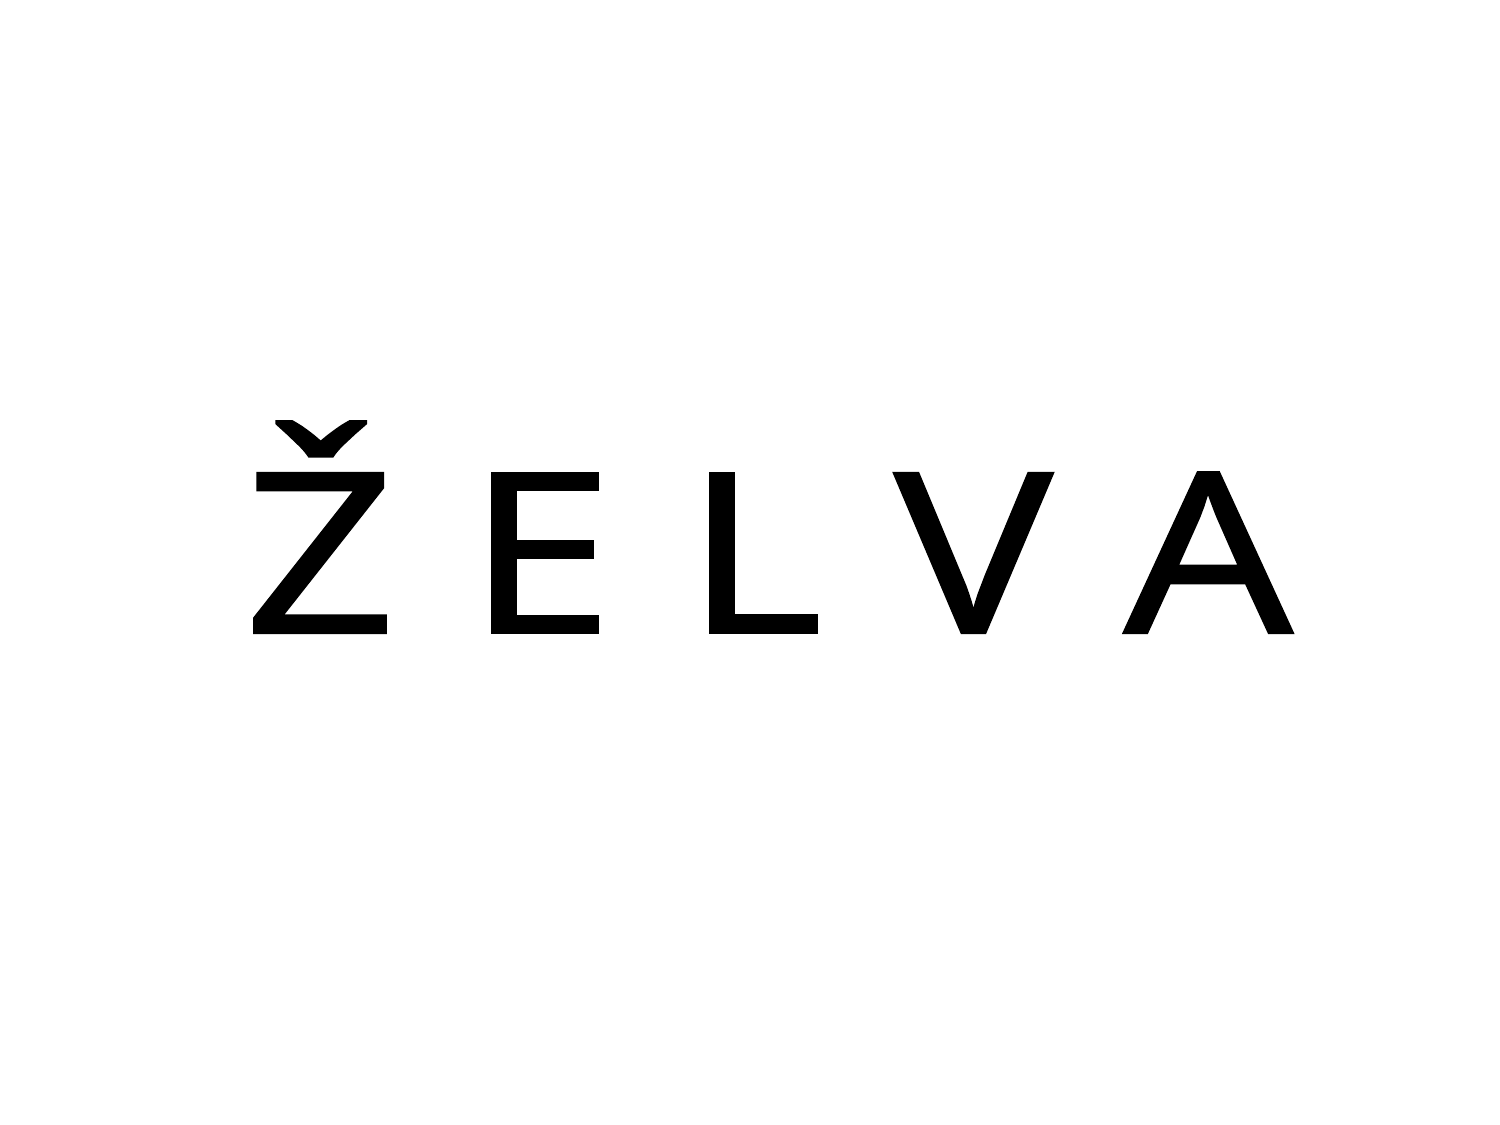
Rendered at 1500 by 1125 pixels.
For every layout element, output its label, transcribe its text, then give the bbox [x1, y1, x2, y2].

text_box Ž E L V A [709, 472, 818, 634]
text_box Ž E L V A [491, 472, 599, 634]
text_box Ž E L V A [893, 472, 1054, 634]
text_box Ž E L V A [253, 472, 387, 634]
text_box Ž E L V A [276, 420, 367, 457]
text_box Ž E L V A [1123, 471, 1294, 634]
